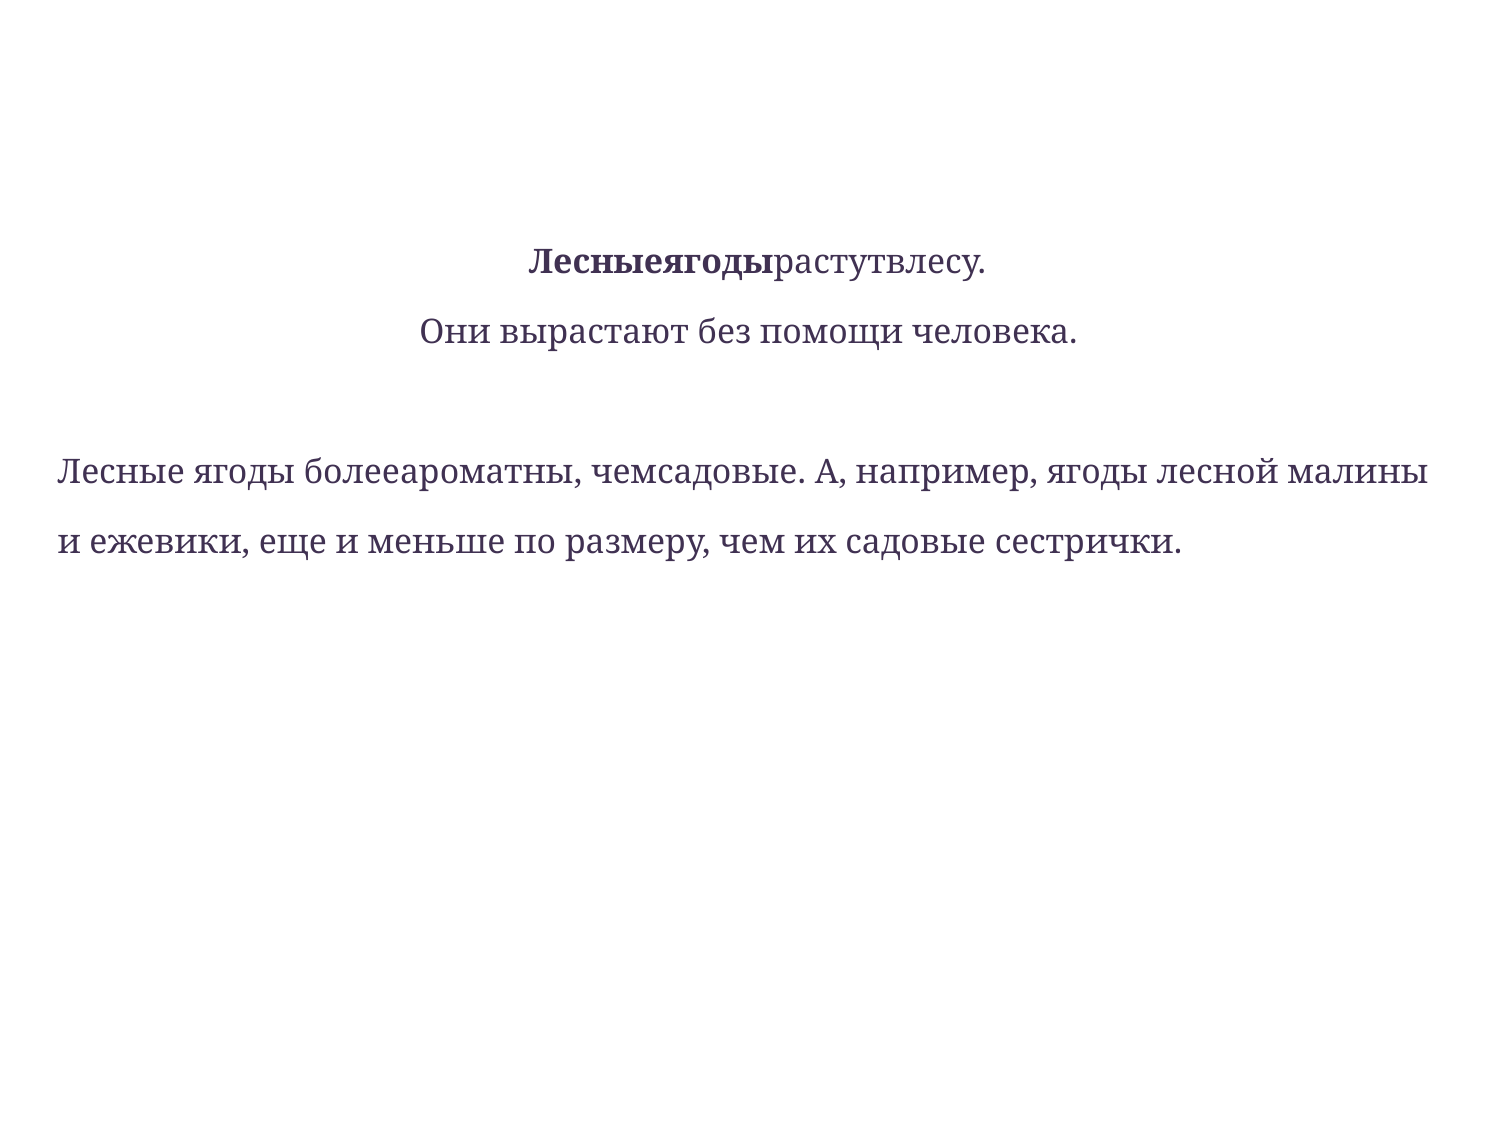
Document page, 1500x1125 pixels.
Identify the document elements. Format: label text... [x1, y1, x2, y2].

text_box Лесныеягодырастутвлесу. Они вырастают без помощи человека. Лесные ягоды болееароматны, чемсадовые. А, например, ягоды лесной малины и ежевики, еще и меньше по размеру, чем их садовые сестрички. [42, 208, 1472, 573]
